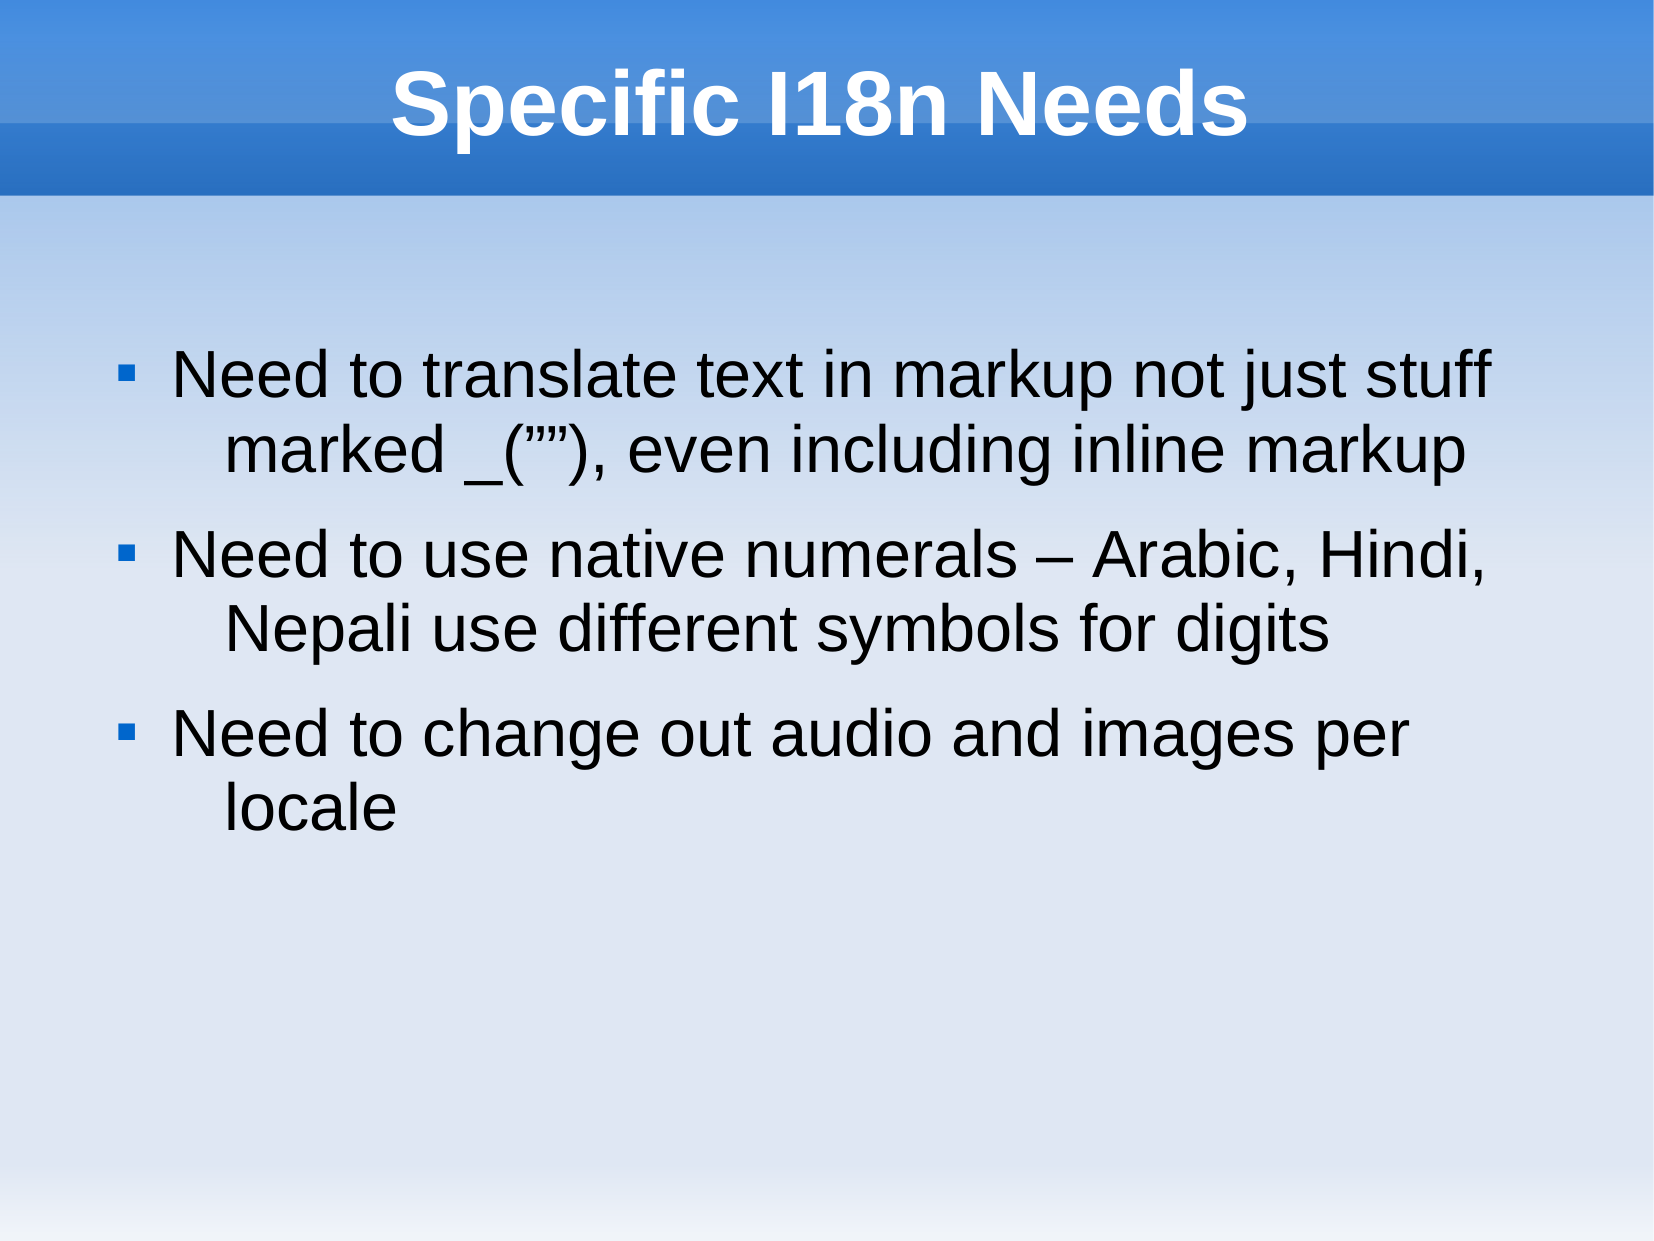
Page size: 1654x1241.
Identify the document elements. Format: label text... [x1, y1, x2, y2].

picture [0, 0, 1654, 1241]
title Specific I18n Needs [76, 0, 1565, 208]
list Need to translate text in markup not just stuff marked _(””), even including inline markup Need to use native numerals – Arabic, Hindi, Nepali use different symbols for digits Need to change out audio and images per locale [82, 337, 1571, 1241]
